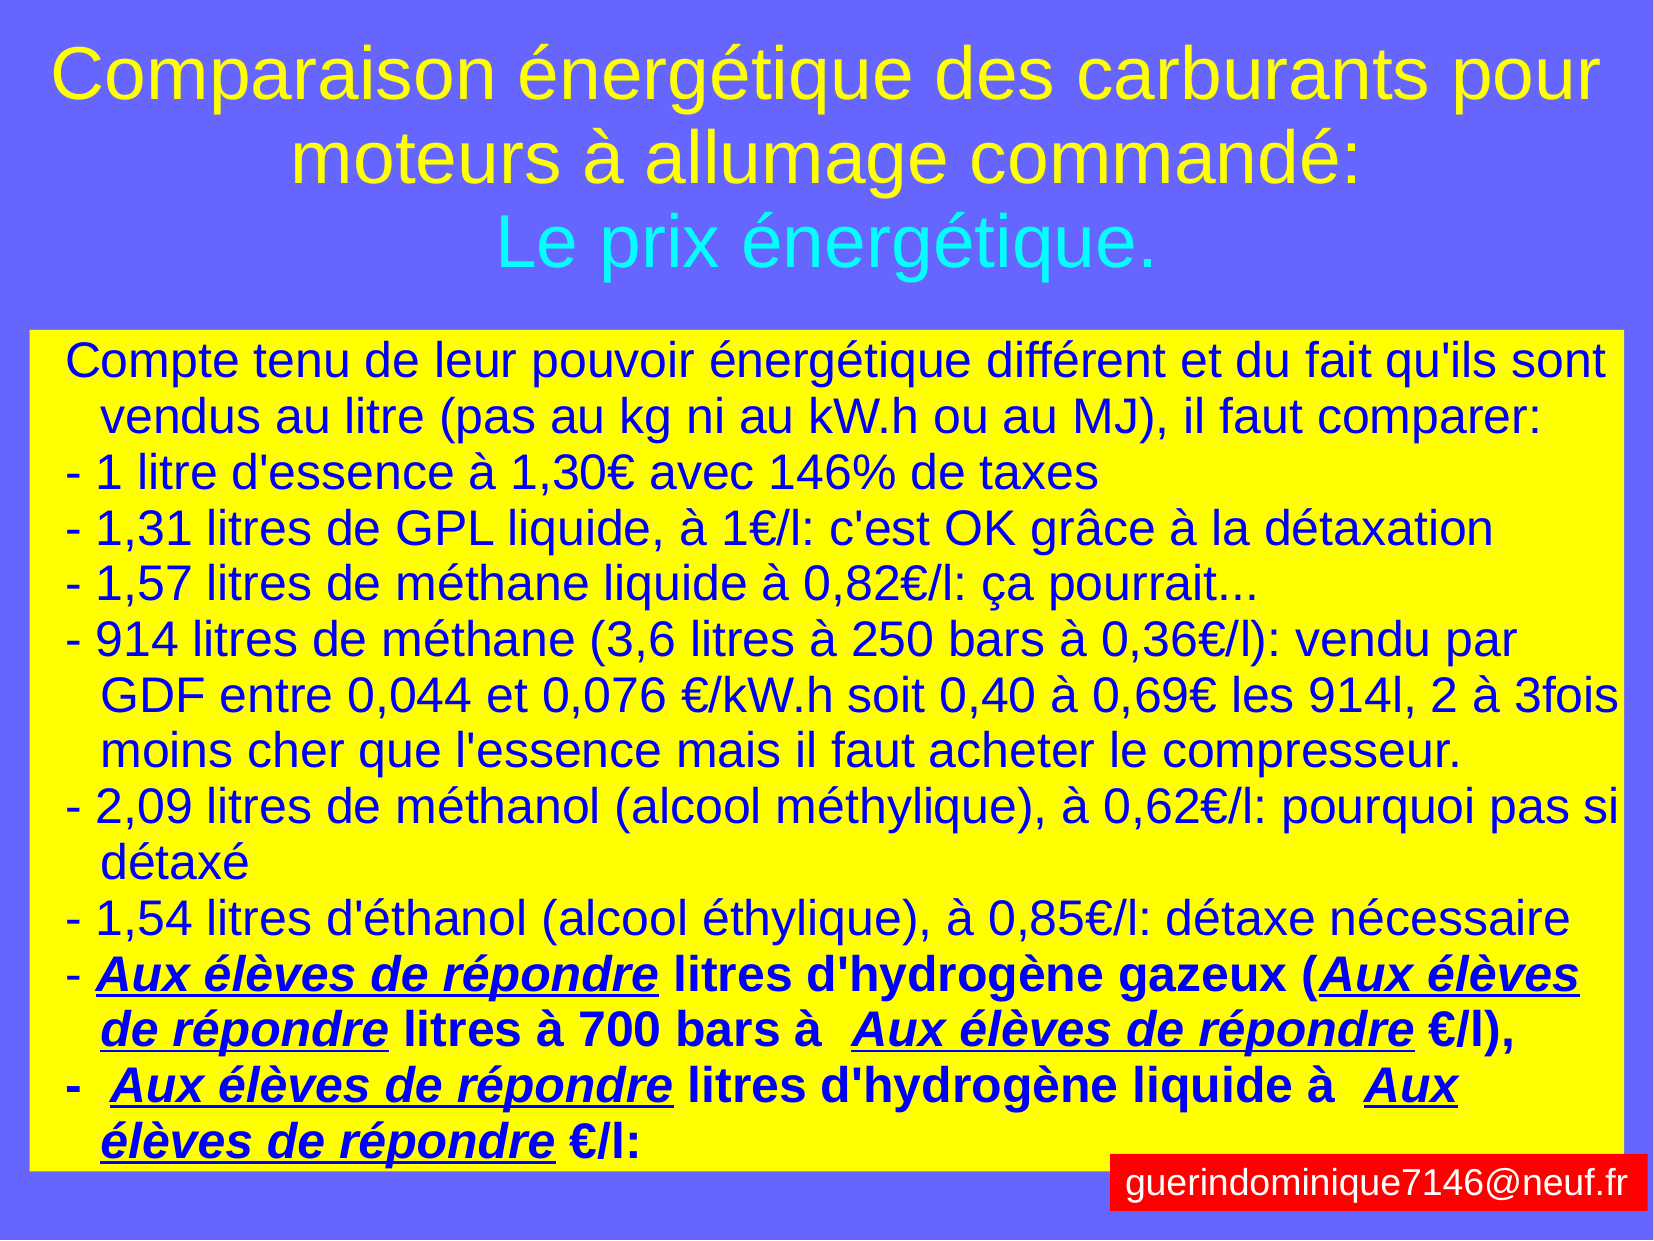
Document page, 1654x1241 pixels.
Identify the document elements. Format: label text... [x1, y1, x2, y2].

text_box guerindominique7146@neuf.fr [1110, 1153, 1648, 1211]
subtitle Compte tenu de leur pouvoir énergétique différent et du fait qu'ils sont vendus au litre (pas au kg ni au kW.h ou au MJ), il faut comparer: - 1 litre d'essence à 1,30€ avec 146% de taxes - 1,31 litres de GPL liquide, à 1€/l: c'est OK grâce à la détaxation - 1,57 litres de méthane liquide à 0,82€/l: ça pourrait... - 914 litres de méthane (3,6 litres à 250 bars à 0,36€/l): vendu par GDF entre 0,044 et 0,076 €/kW.h soit 0,40 à 0,69€ les 914l, 2 à 3fois moins cher que l'essence mais il faut acheter le compresseur. - 2,09 litres de méthanol (alcool méthylique), à 0,62€/l: pourquoi pas si détaxé - 1,54 litres d'éthanol (alcool éthylique), à 0,85€/l: détaxe nécessaire - Aux élèves de répondre litres d'hydrogène gazeux (Aux élèves de répondre litres à 700 bars à Aux élèves de répondre €/l), - Aux élèves de répondre litres d'hydrogène liquide à Aux élèves de répondre €/l: [29, 329, 1625, 1172]
title Comparaison énergétique des carburants pour moteurs à allumage commandé: Le prix énergétique. [29, 31, 1625, 284]
